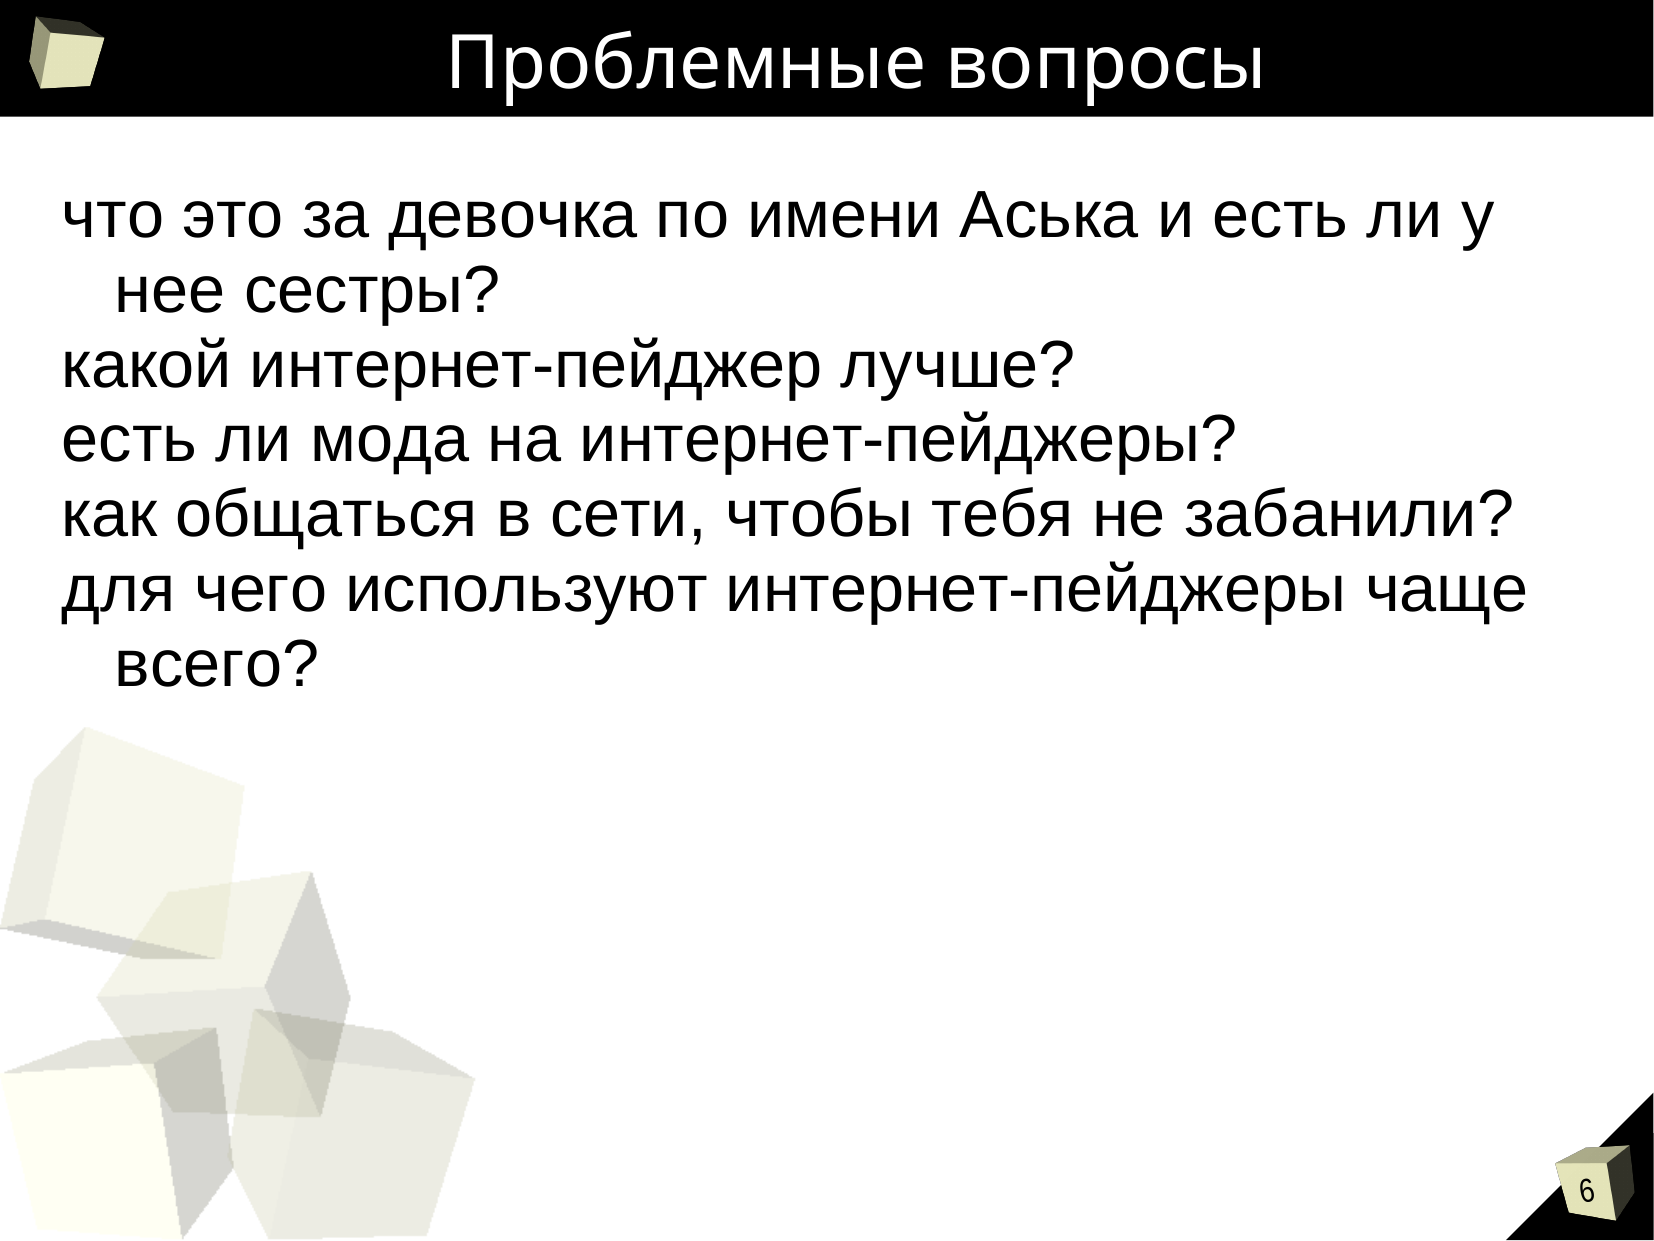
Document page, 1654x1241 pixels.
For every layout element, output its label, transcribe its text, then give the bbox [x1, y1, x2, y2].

title Проблемные вопросы [118, 0, 1595, 119]
picture [0, 726, 477, 1241]
list что это за девочка по имени Аська и есть ли у нее сестры? какой интернет-пейджер лучше? есть ли мода на интернет-пейджеры? как общаться в сети, чтобы тебя не забанили? для чего используют интернет-пейджеры чаще всего? [44, 177, 1611, 1214]
